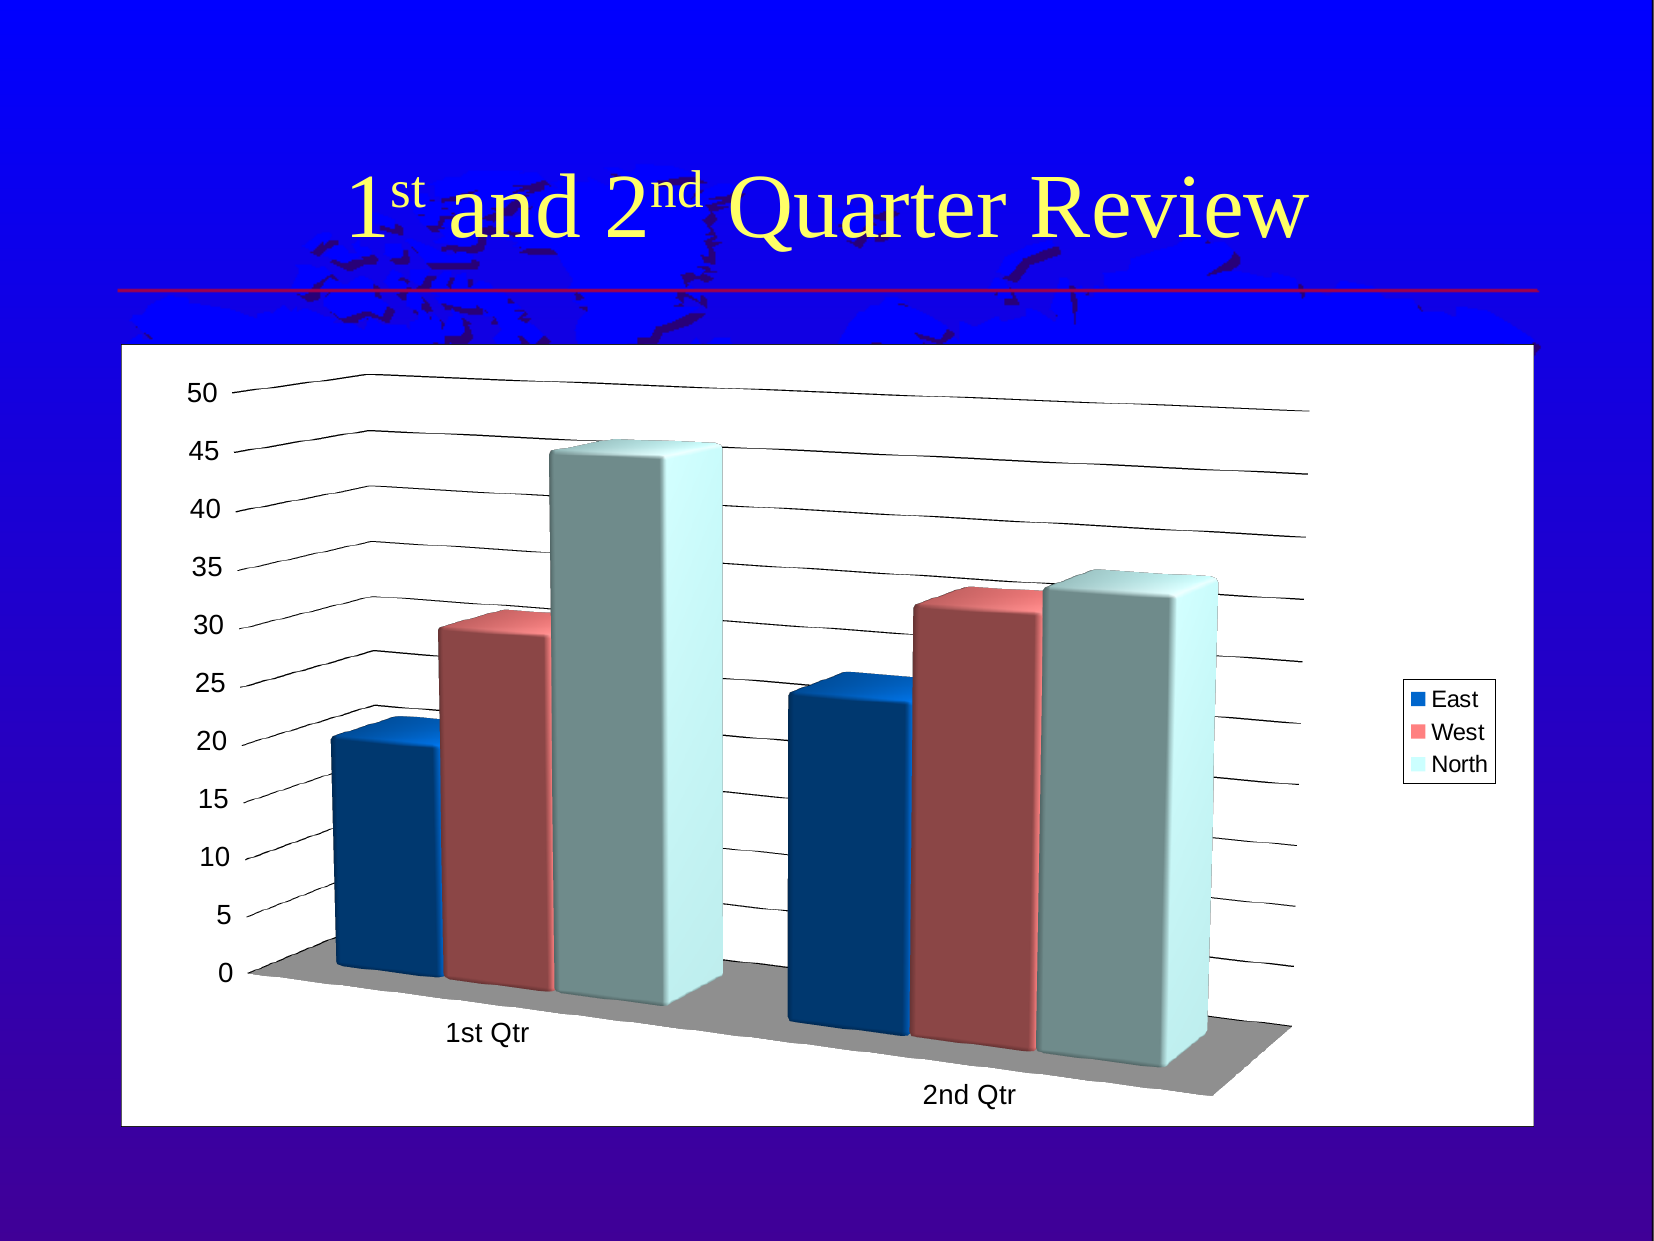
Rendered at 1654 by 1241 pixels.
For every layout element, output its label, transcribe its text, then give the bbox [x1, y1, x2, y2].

title 1st and 2nd Quarter Review [121, 102, 1534, 311]
chart [121, 344, 1534, 1127]
picture [0, 0, 1654, 1241]
